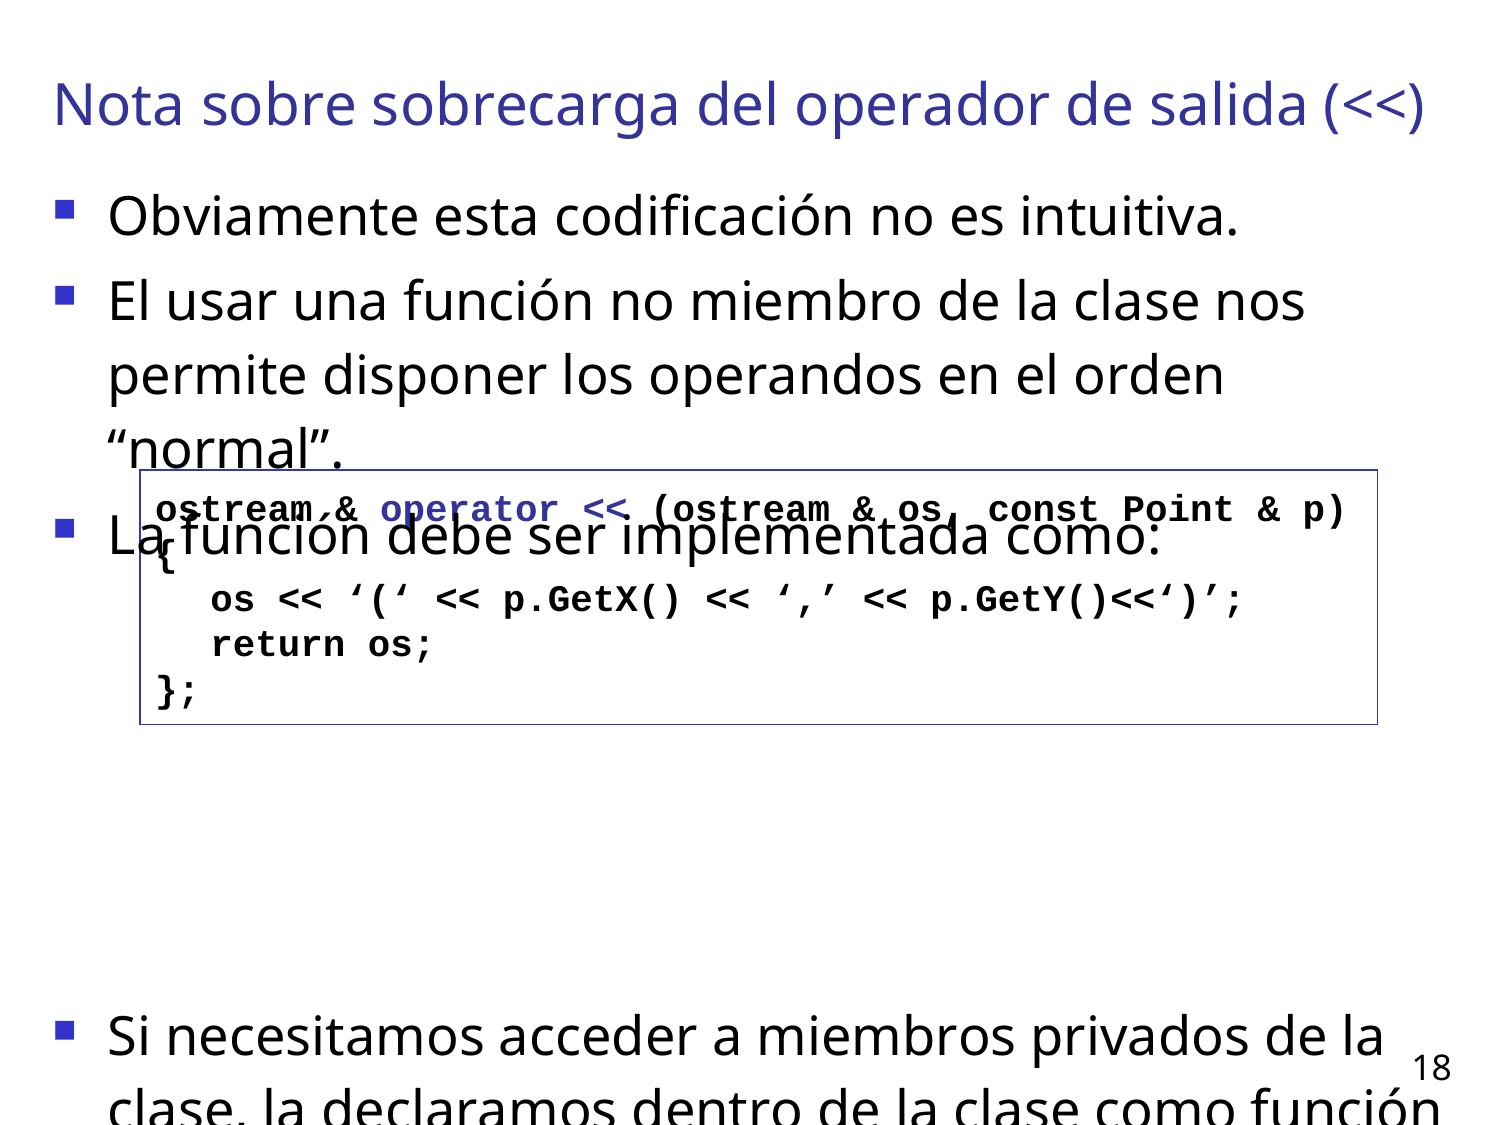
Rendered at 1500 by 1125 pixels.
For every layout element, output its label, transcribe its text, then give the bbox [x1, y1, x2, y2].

list Obviamente esta codificación no es intuitiva. El usar una función no miembro de la clase nos permite disponer los operandos en el orden “normal”. La función debe ser implementada como: Si necesitamos acceder a miembros privados de la clase, la declaramos dentro de la clase como función amiga. [37, 169, 1462, 1028]
title Nota sobre sobrecarga del operador de salida (<<)‏ [37, 4, 1466, 150]
